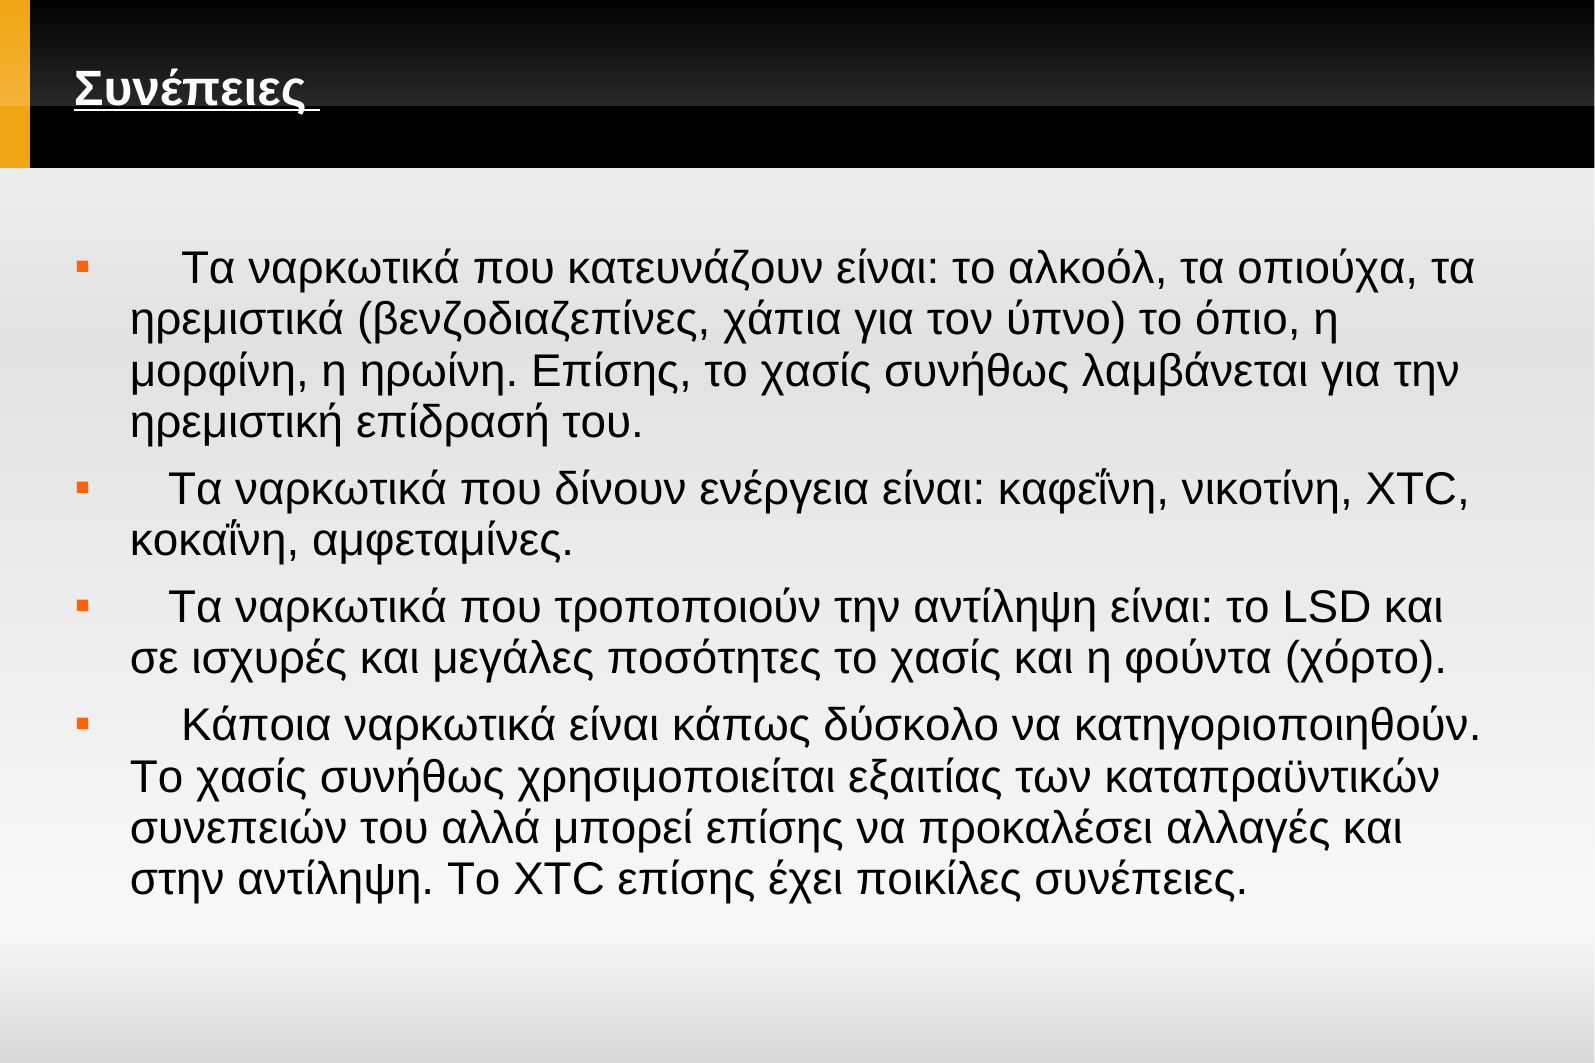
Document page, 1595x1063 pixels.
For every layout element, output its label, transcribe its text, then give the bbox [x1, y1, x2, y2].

list Τα ναρκωτικά που κατευνάζουν είναι: το αλκοόλ, τα οπιούχα, τα ηρεμιστικά (βενζοδιαζεπίνες, χάπια για τον ύπνο) το όπιο, η μορφίνη, η ηρωίνη. Επίσης, το χασίς συνήθως λαμβάνεται για την ηρεμιστική επίδρασή του. Τα ναρκωτικά που δίνουν ενέργεια είναι: καφεΐνη, νικοτίνη, XTC, κοκαΐνη, αμφεταμίνες. Τα ναρκωτικά που τροποποιούν την αντίληψη είναι: το LSD και σε ισχυρές και μεγάλες ποσότητες το χασίς και η φούντα (χόρτο). Κάποια ναρκωτικά είναι κάπως δύσκολο να κατηγοριοποιηθούν. Το χασίς συνήθως χρησιμοποιείται εξαιτίας των καταπραϋντικών συνεπειών του αλλά μπορεί επίσης να προκαλέσει αλλαγές και στην αντίληψη. Το XTC επίσης έχει ποικίλες συνέπειες. [59, 242, 1495, 945]
picture [0, 0, 1595, 1063]
title Συνέπειες [74, 0, 1510, 178]
